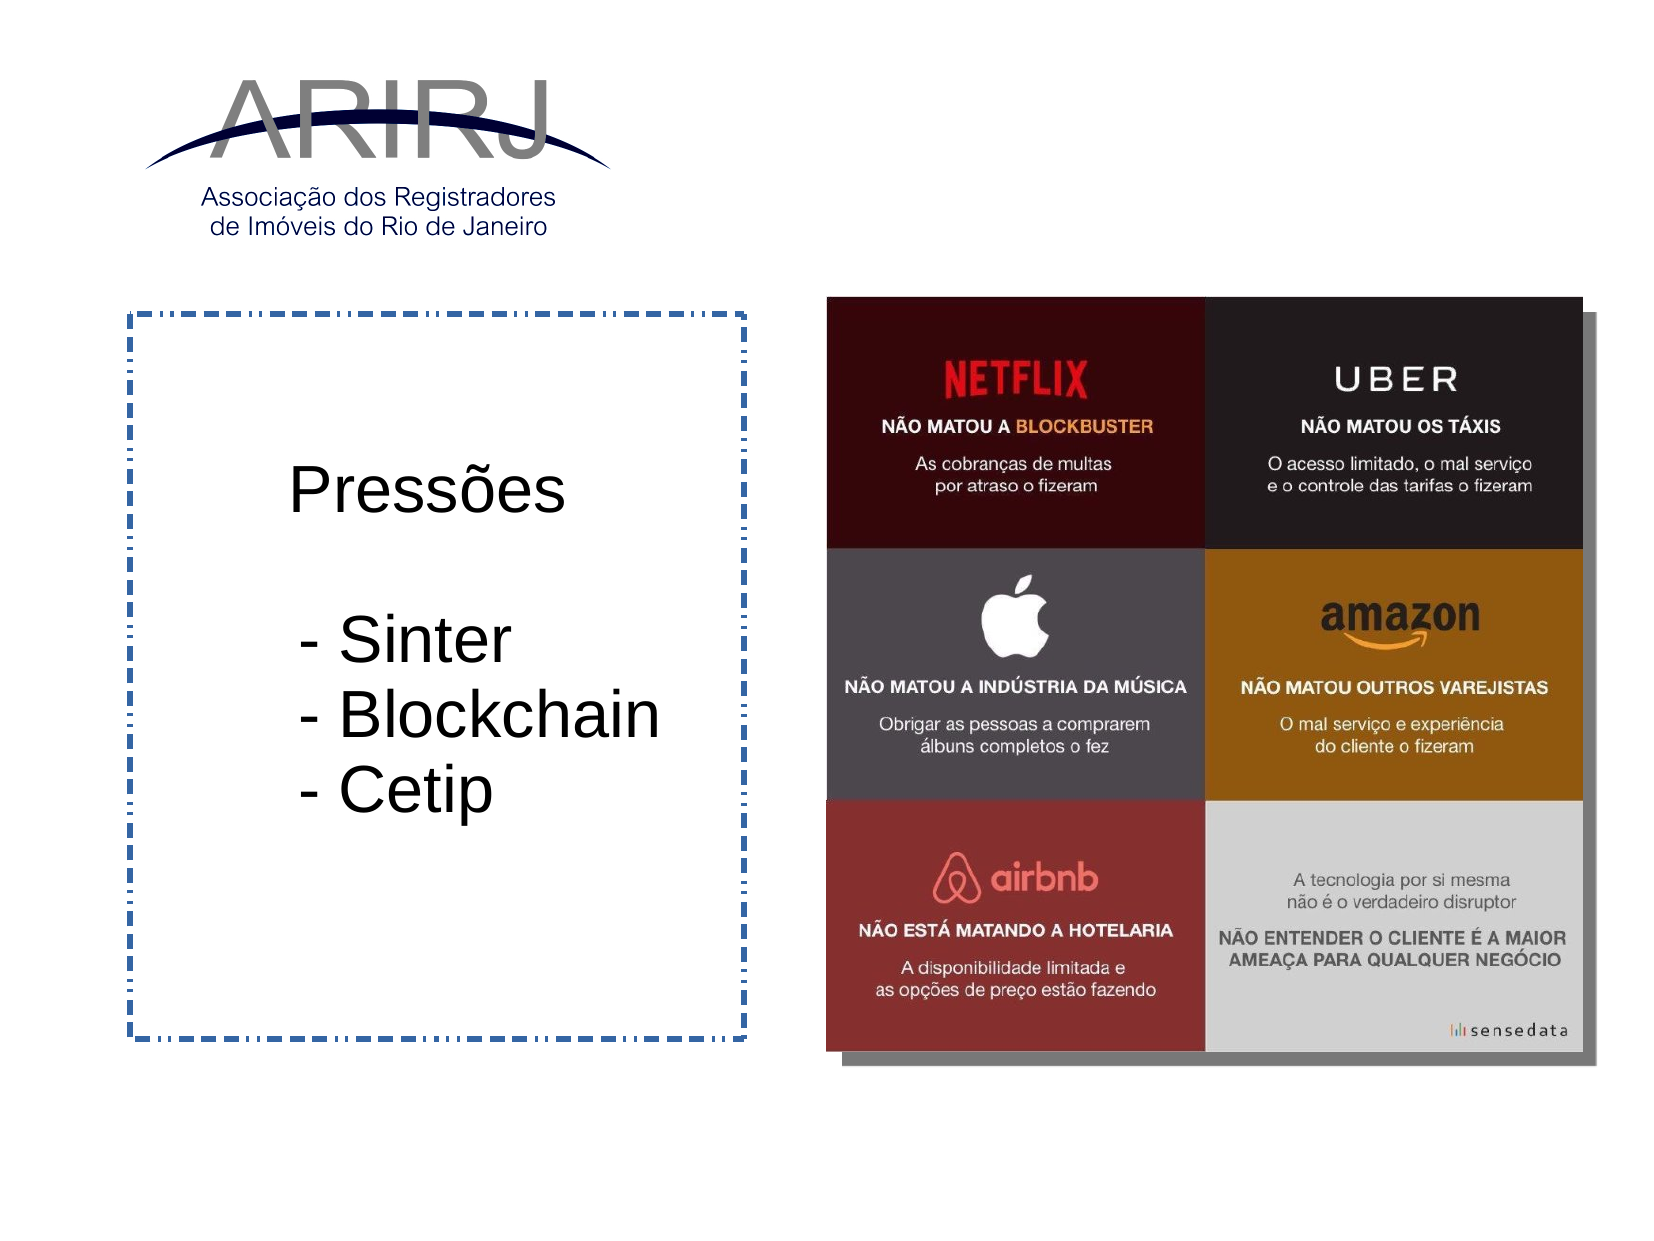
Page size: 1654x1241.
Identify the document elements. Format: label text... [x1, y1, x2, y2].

picture [94, 23, 662, 284]
picture [826, 296, 1583, 1052]
subtitle Pressões - Sinter - Blockchain - Cetip [129, 314, 745, 1040]
